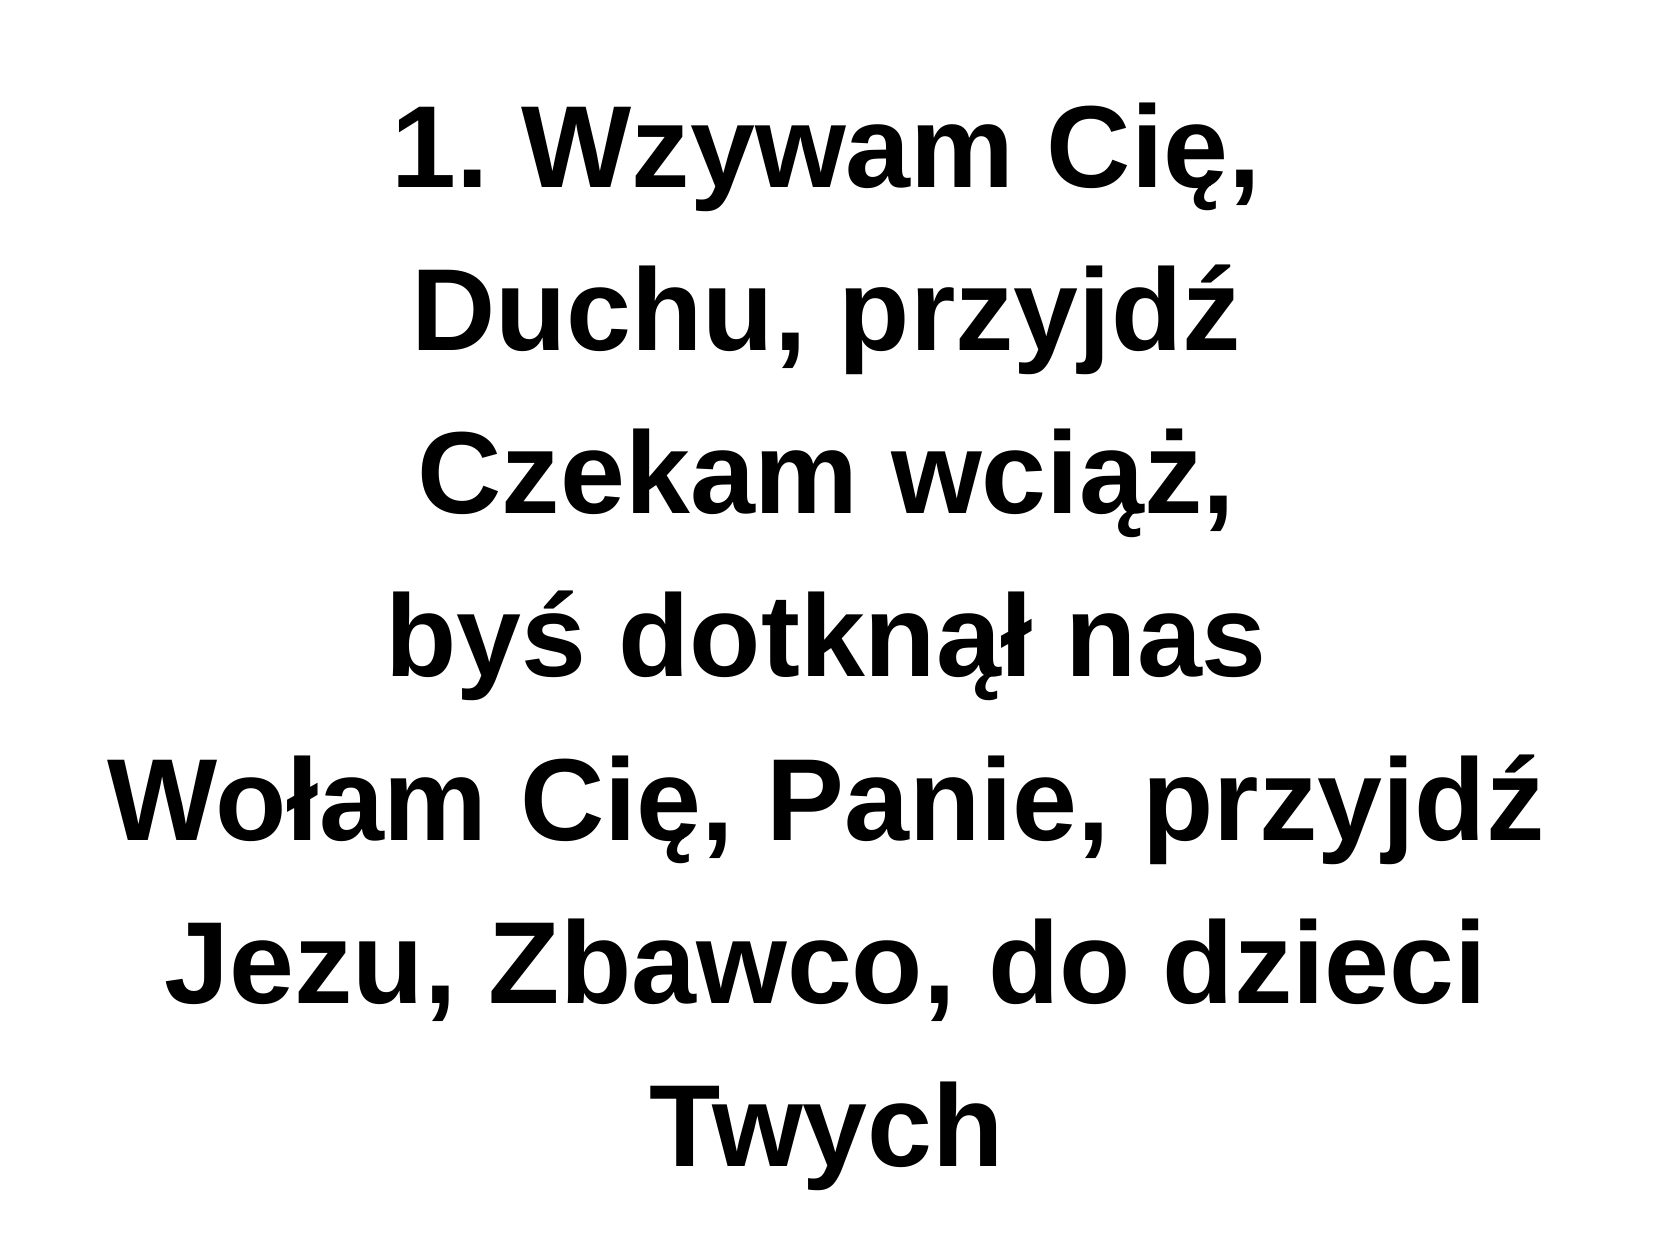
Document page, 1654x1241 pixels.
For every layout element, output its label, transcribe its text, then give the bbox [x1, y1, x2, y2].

subtitle 1. Wzywam Cię, Duchu, przyjdź Czekam wciąż, byś dotknął nas Wołam Cię, Panie, przyjdź Jezu, Zbawco, do dzieci Twych [0, 0, 1654, 1241]
